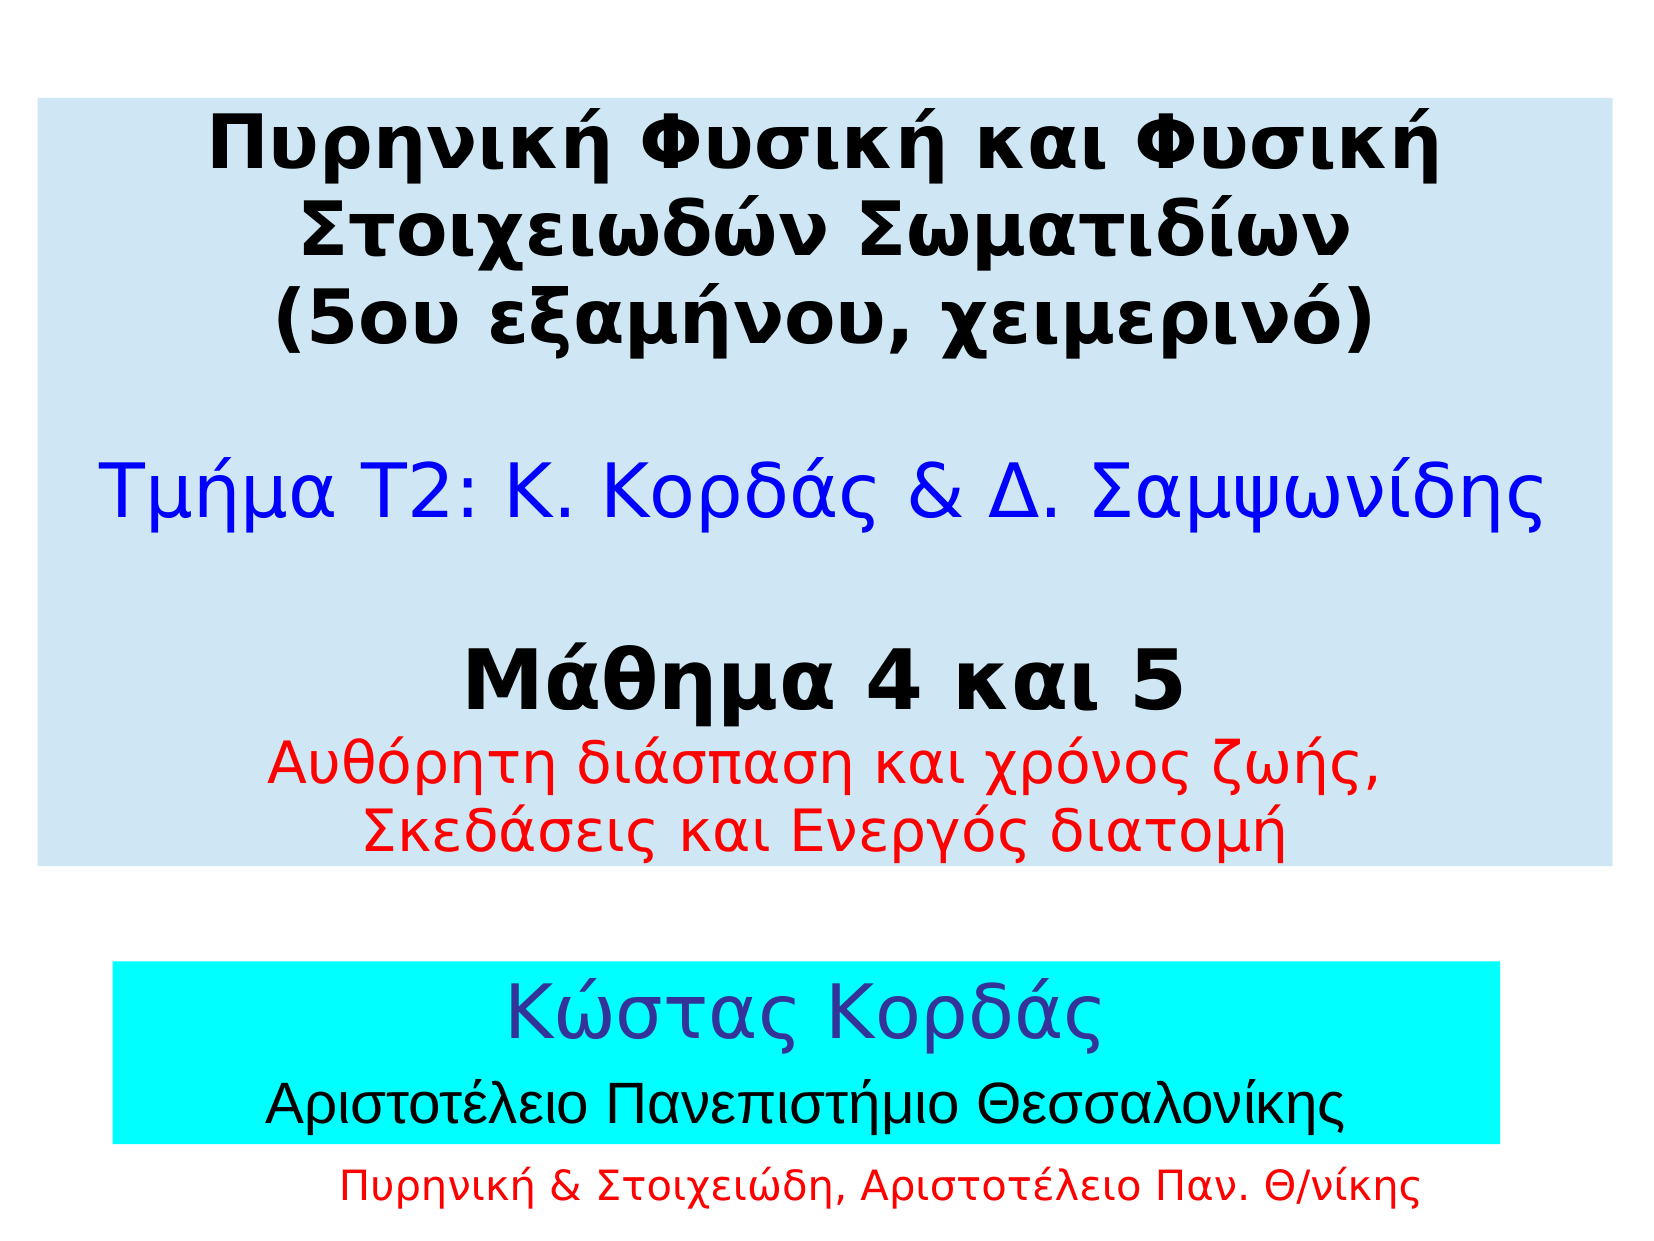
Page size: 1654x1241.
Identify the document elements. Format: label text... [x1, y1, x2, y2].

title Πυρηνική Φυσική και Φυσική Στοιχειωδών Σωματιδίων (5ου εξαμήνου, χειμερινό) Τμήμα T2: Κ. Κορδάς & Δ. Σαμψωνίδης Μάθημα 4 και 5 Αυθόρητη διάσπαση και χρόνος ζωής, Σκεδάσεις και Ενεργός διατομή [37, 97, 1613, 867]
text_box Κώστας Κορδάς Αριστοτέλειο Πανεπιστήμιο Θεσσαλονίκης [112, 961, 1501, 1145]
text_box Πυρηνική & Στοιχειώδη, Αριστοτέλειο Παν. Θ/νίκης [98, 1154, 1535, 1219]
